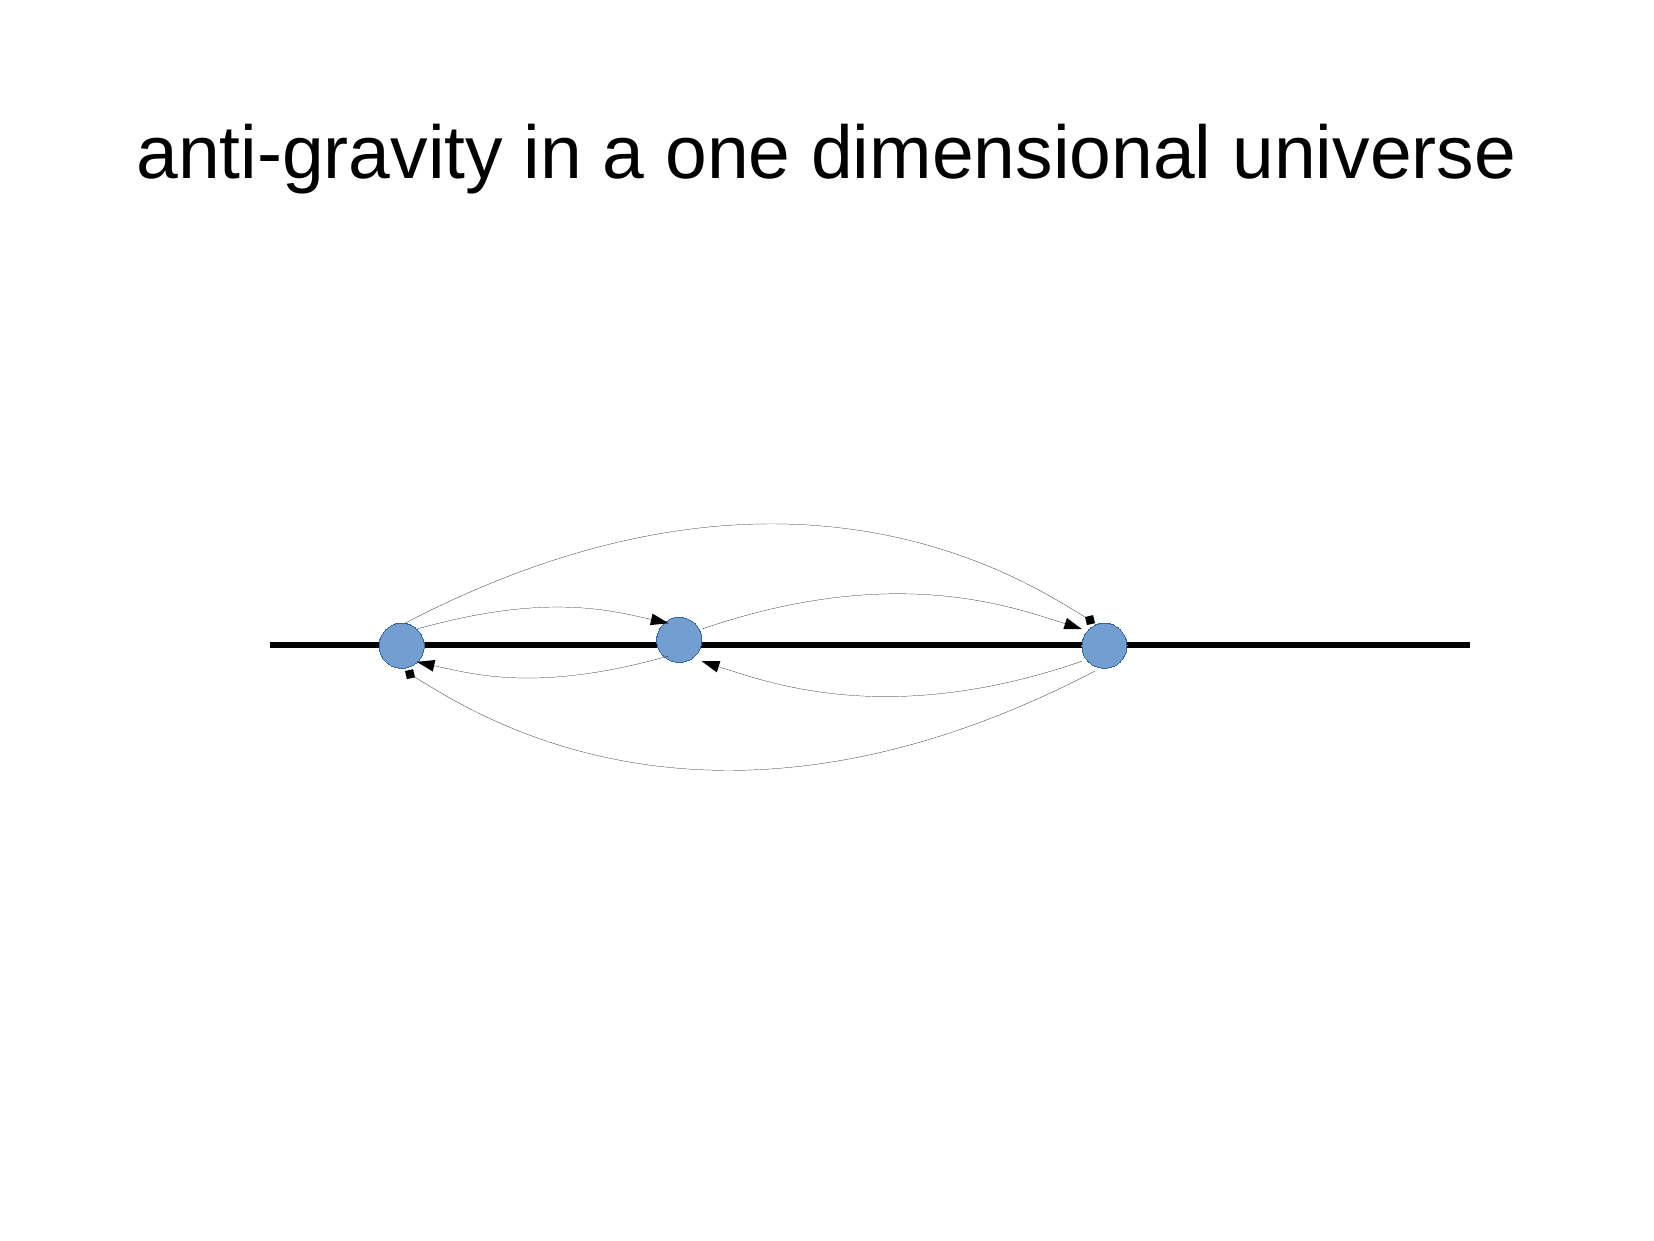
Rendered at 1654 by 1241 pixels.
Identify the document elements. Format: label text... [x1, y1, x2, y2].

title anti-gravity in a one dimensional universe [82, 49, 1571, 257]
text_box [656, 617, 702, 663]
text_box [379, 623, 425, 669]
text_box [1081, 623, 1128, 669]
